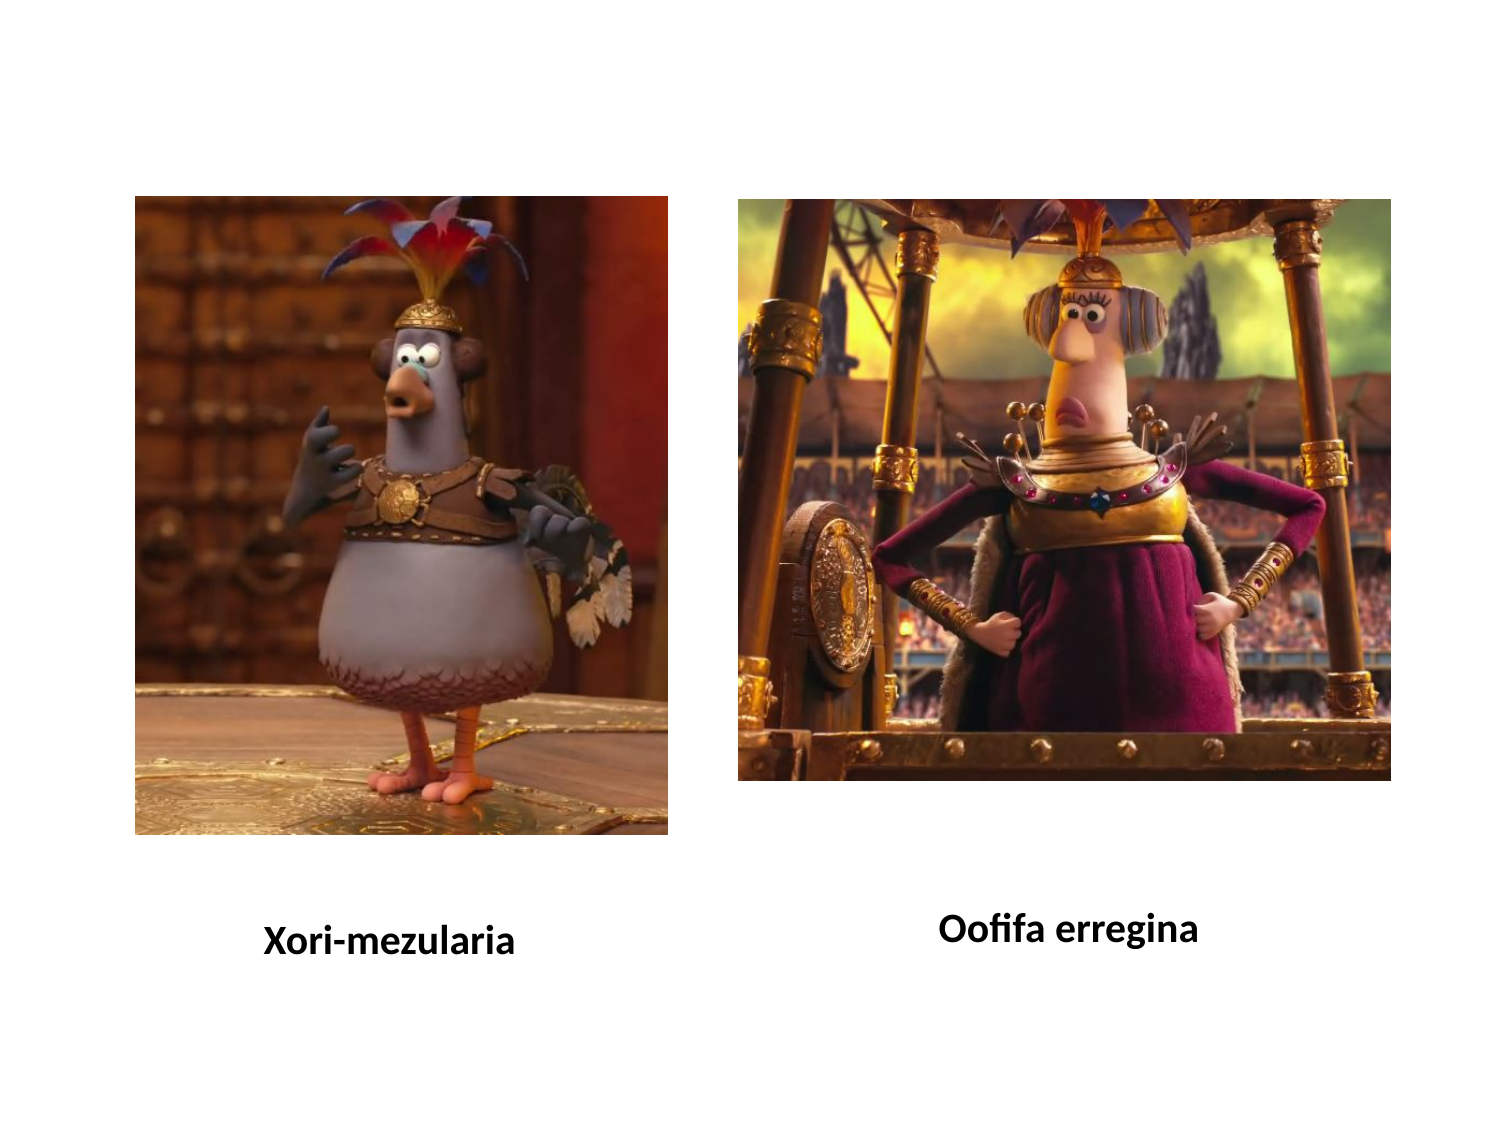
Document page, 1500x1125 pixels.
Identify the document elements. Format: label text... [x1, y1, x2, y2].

text_box Xori-mezularia [135, 905, 644, 970]
text_box Oofifa erregina [761, 893, 1376, 959]
picture [738, 199, 1391, 781]
picture [135, 196, 668, 835]
